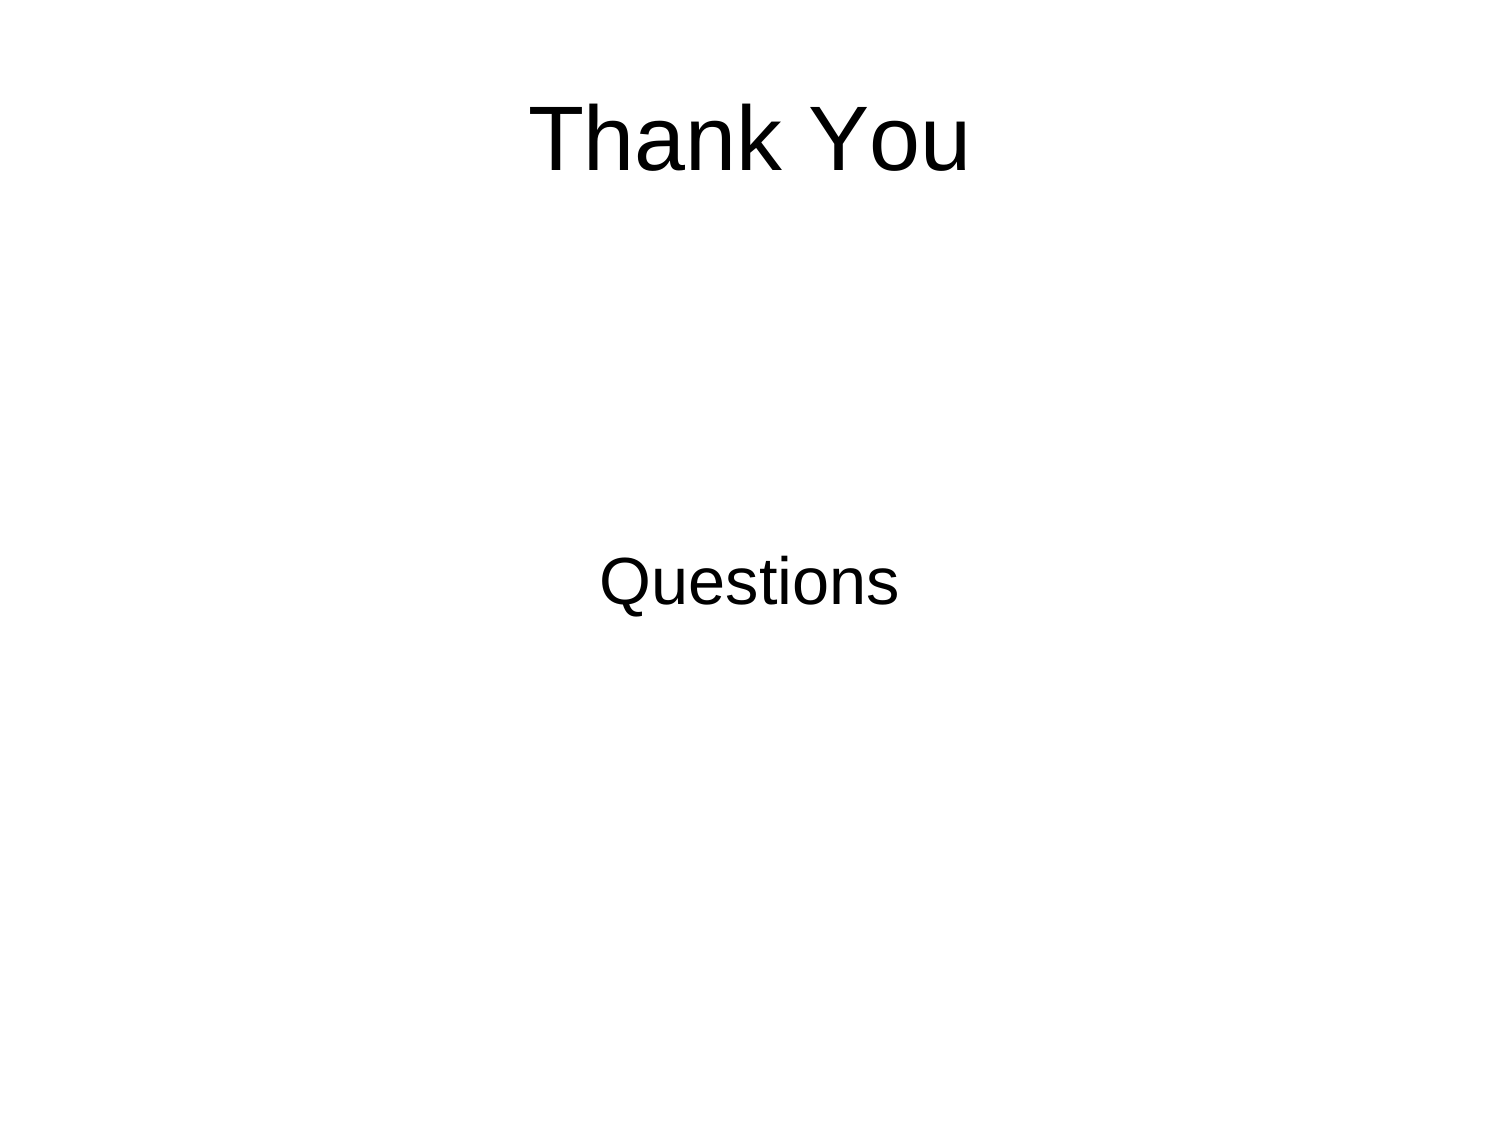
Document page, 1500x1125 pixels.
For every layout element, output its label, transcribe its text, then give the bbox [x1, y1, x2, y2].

list Questions [75, 262, 1426, 1006]
title Thank You [75, 45, 1426, 233]
